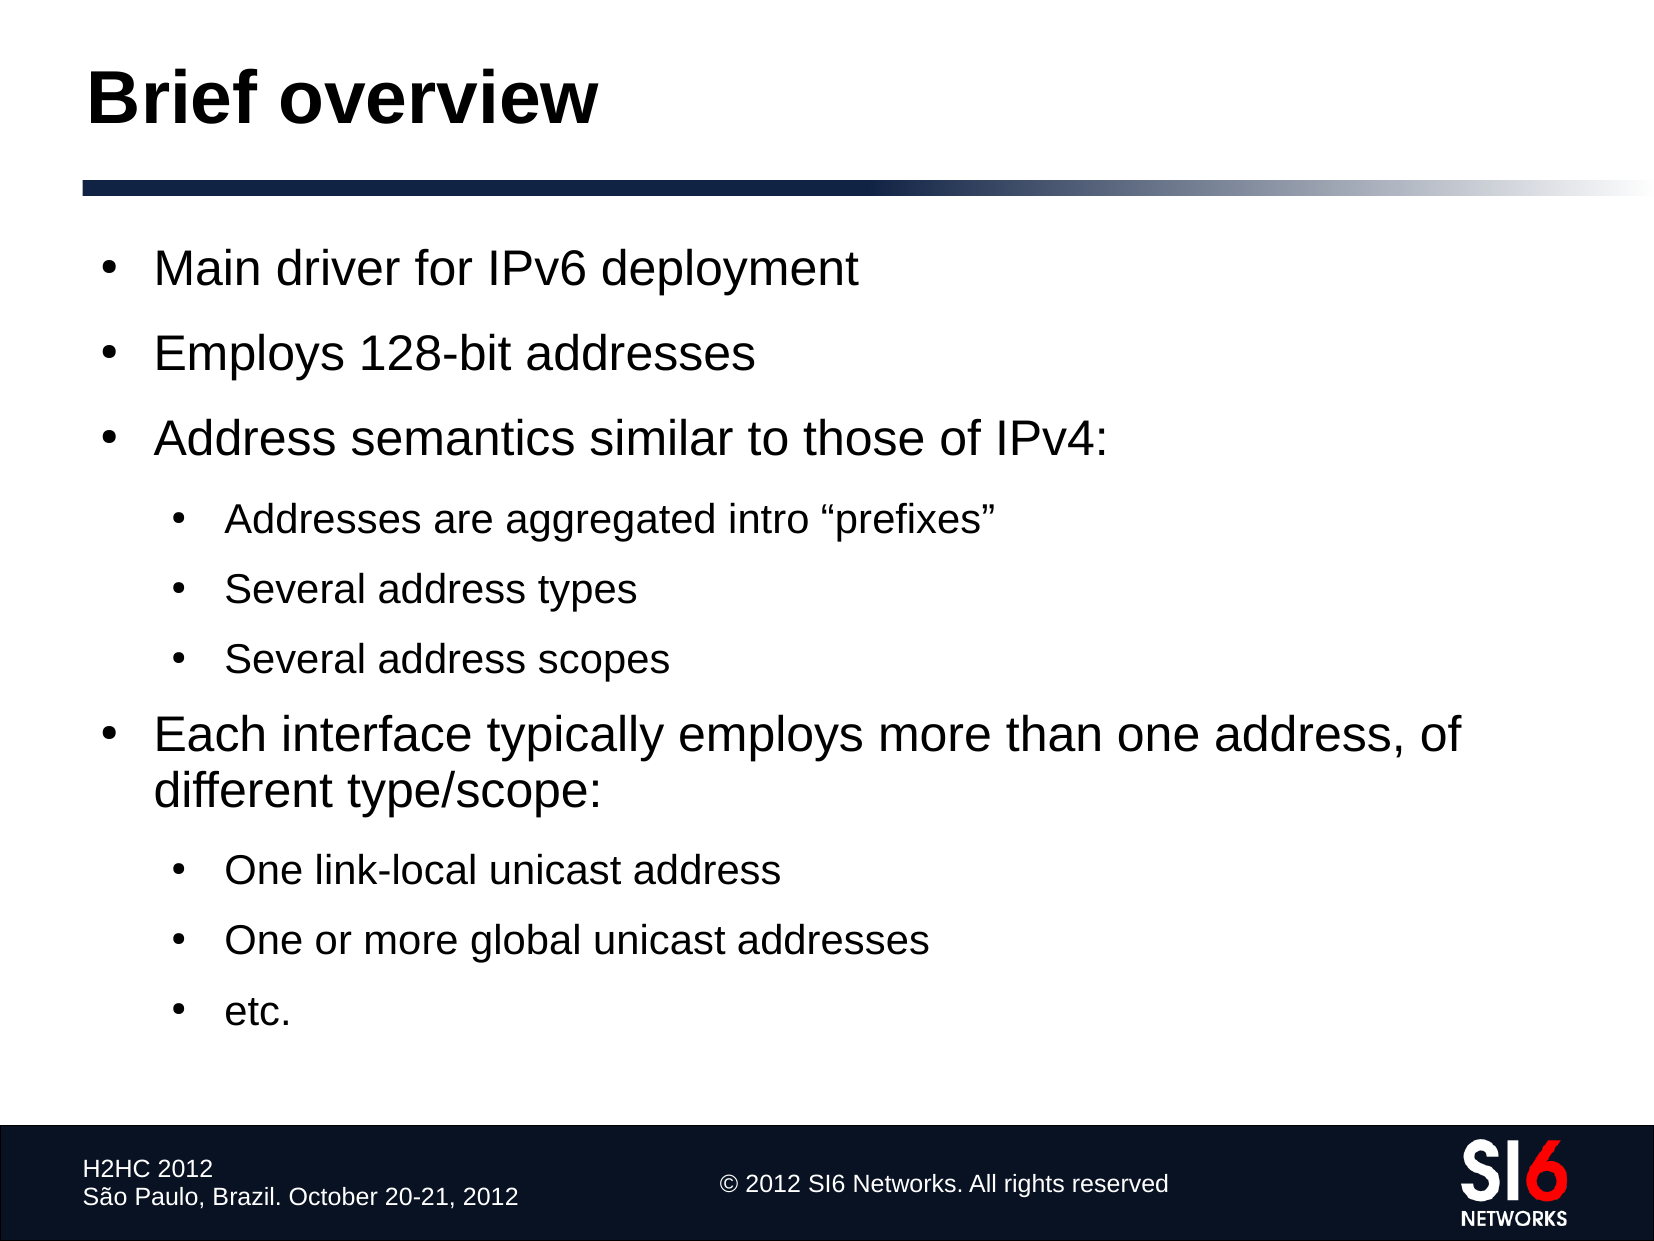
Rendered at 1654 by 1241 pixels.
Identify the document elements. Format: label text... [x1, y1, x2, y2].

list Main driver for IPv6 deployment Employs 128-bit addresses Address semantics similar to those of IPv4: Addresses are aggregated intro “prefixes” Several address types Several address scopes Each interface typically employs more than one address, of different type/scope: One link-local unicast address One or more global unicast addresses etc. [82, 240, 1571, 1109]
title Brief overview [86, 30, 1576, 166]
picture [1461, 1139, 1567, 1226]
